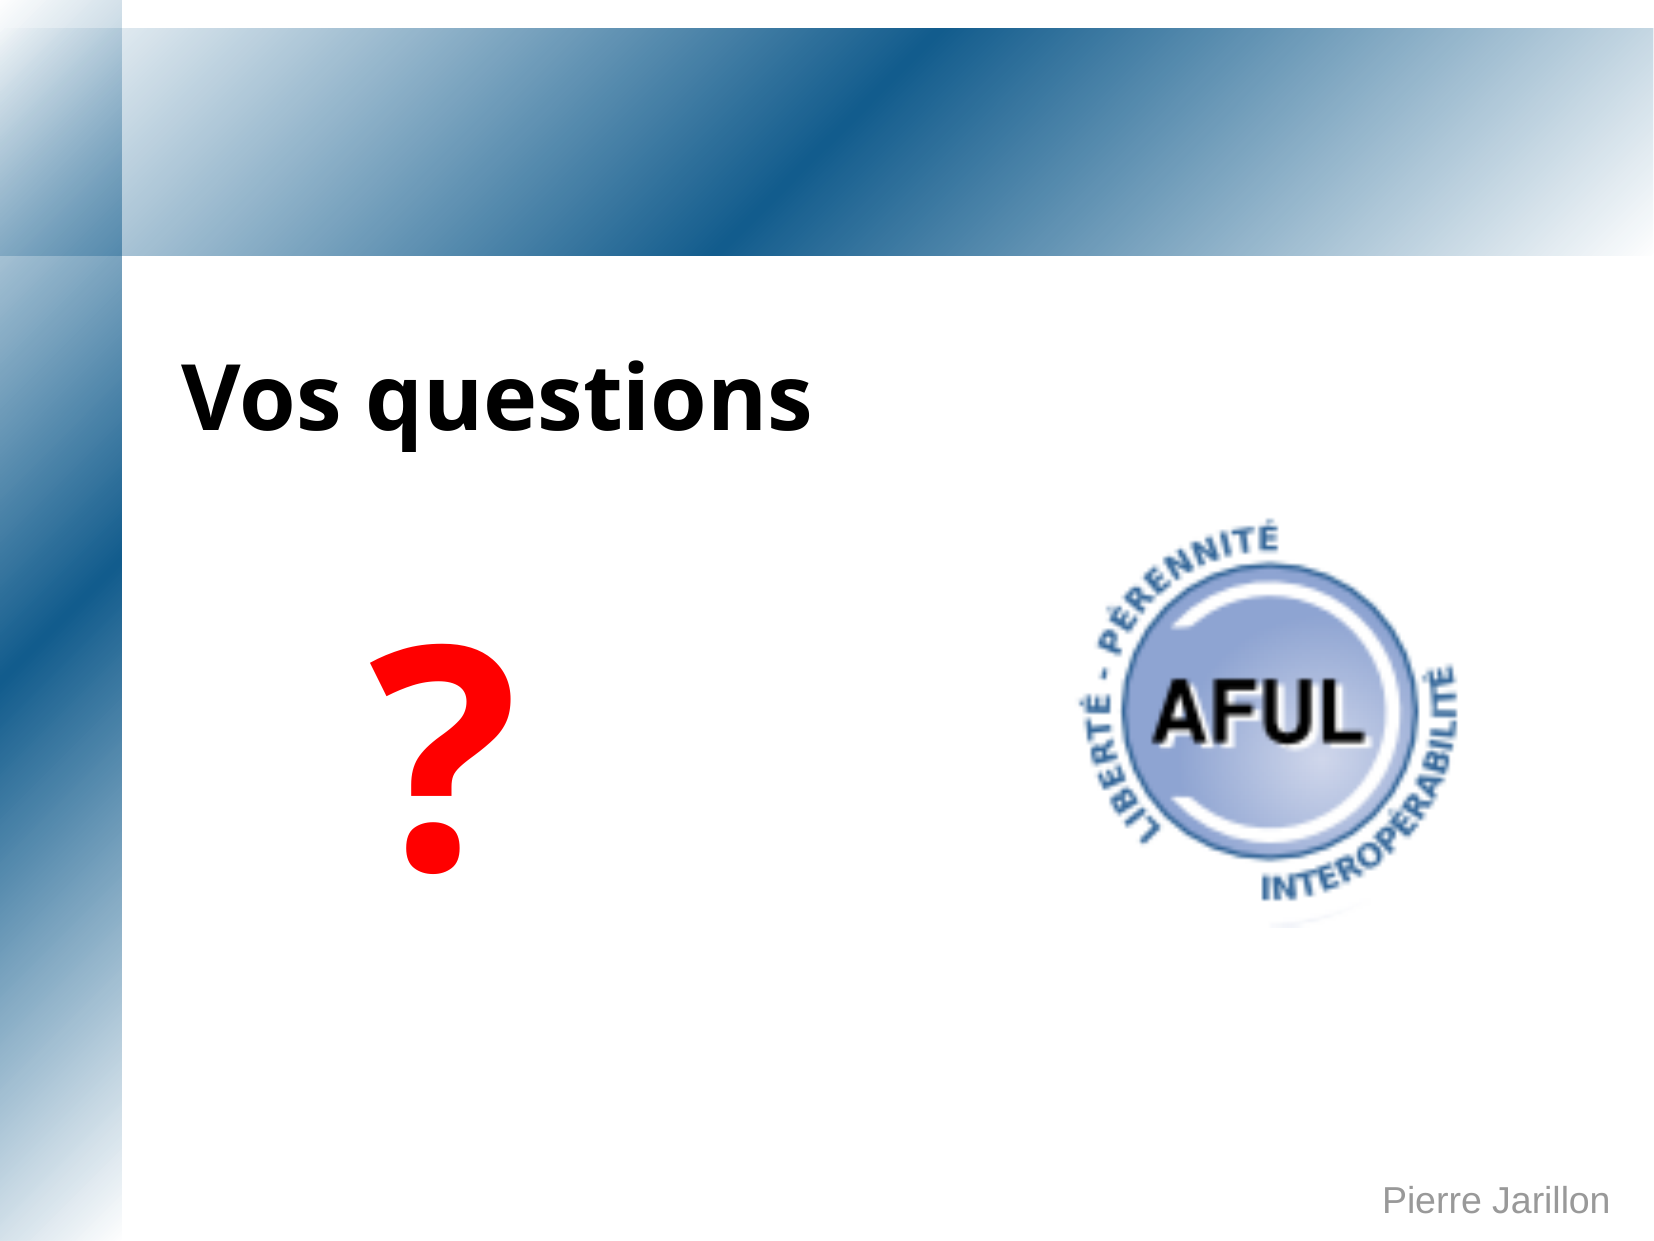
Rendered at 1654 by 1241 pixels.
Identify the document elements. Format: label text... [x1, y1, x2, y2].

picture [1062, 509, 1477, 928]
text_box ? [354, 529, 599, 1019]
text_box Vos questions [141, 324, 854, 479]
